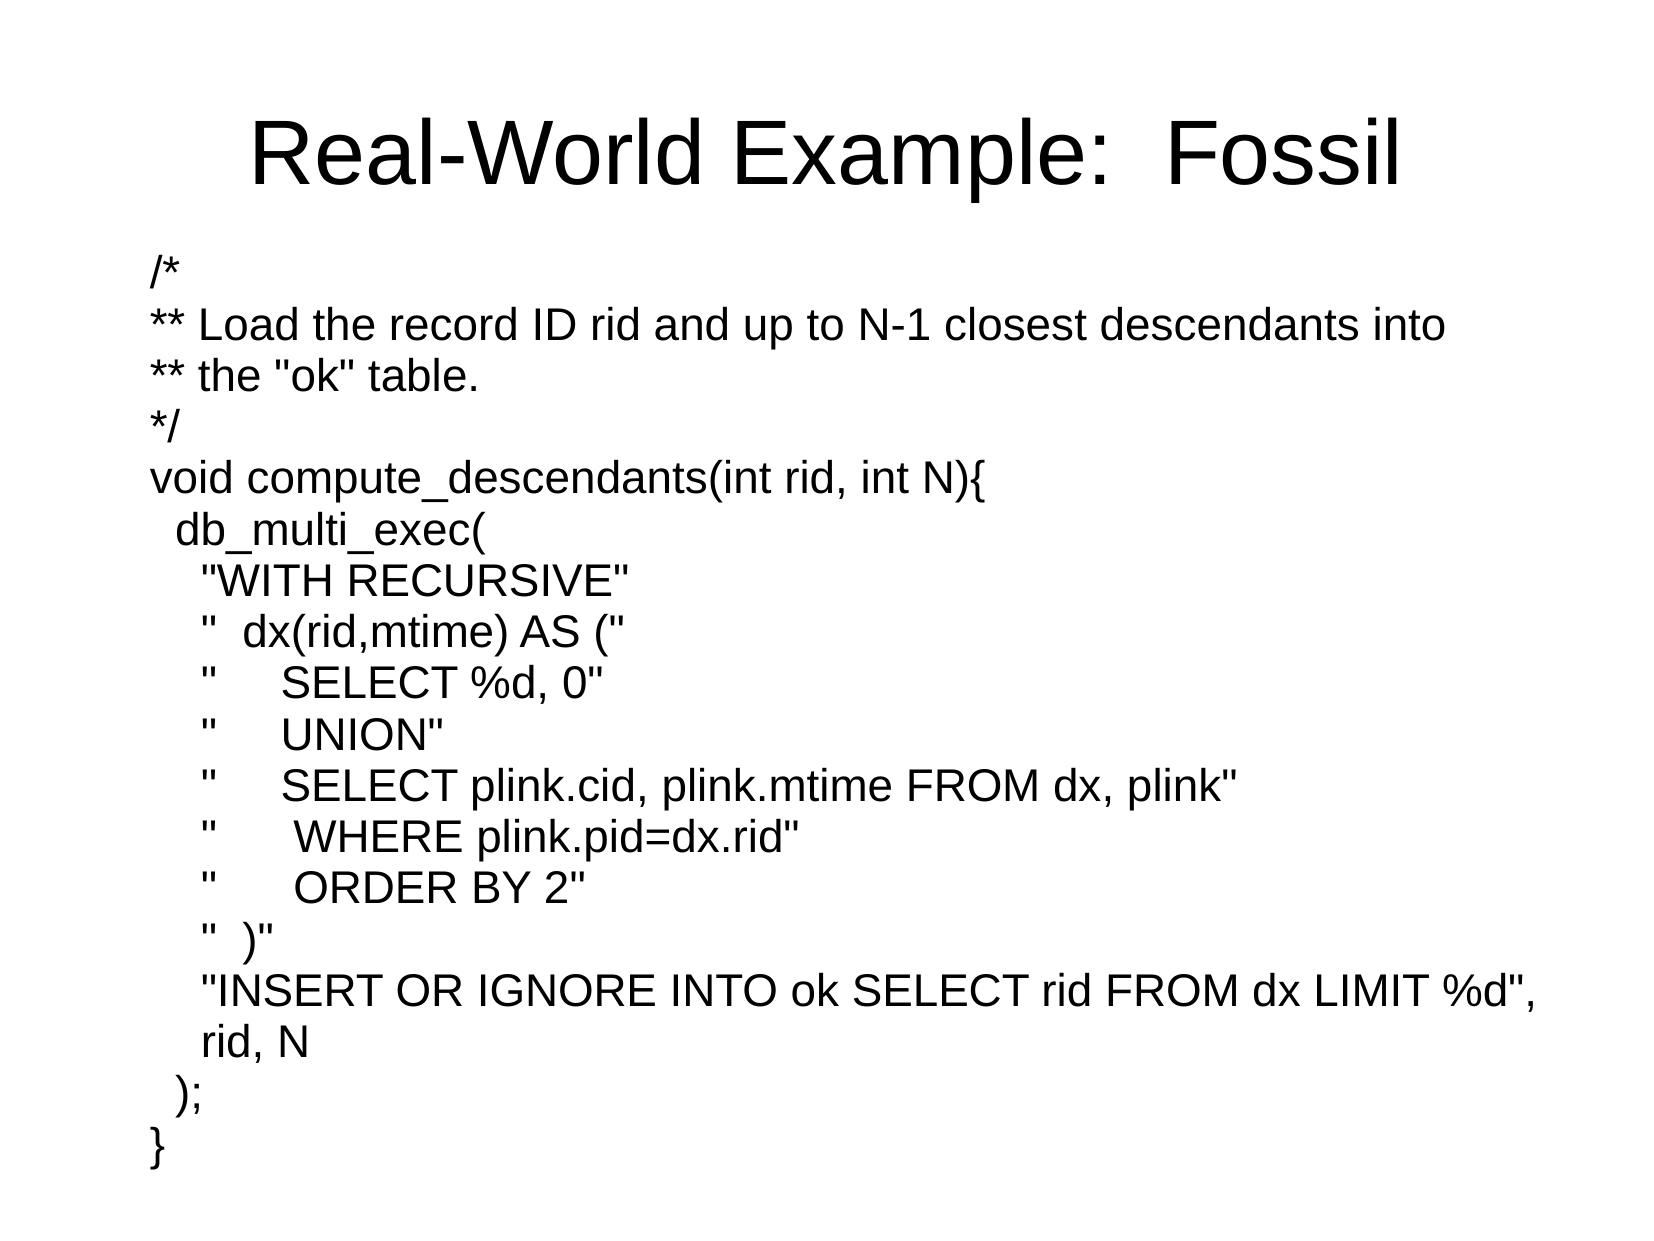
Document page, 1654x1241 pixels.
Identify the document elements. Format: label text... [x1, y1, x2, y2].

title Real-World Example: Fossil [82, 49, 1571, 257]
text_box /* ** Load the record ID rid and up to N-1 closest descendants into ** the "ok" table. */ void compute_descendants(int rid, int N){ db_multi_exec( "WITH RECURSIVE" " dx(rid,mtime) AS (" " SELECT %d, 0" " UNION" " SELECT plink.cid, plink.mtime FROM dx, plink" " WHERE plink.pid=dx.rid" " ORDER BY 2" " )" "INSERT OR IGNORE INTO ok SELECT rid FROM dx LIMIT %d", rid, N ); } [135, 257, 1553, 1178]
